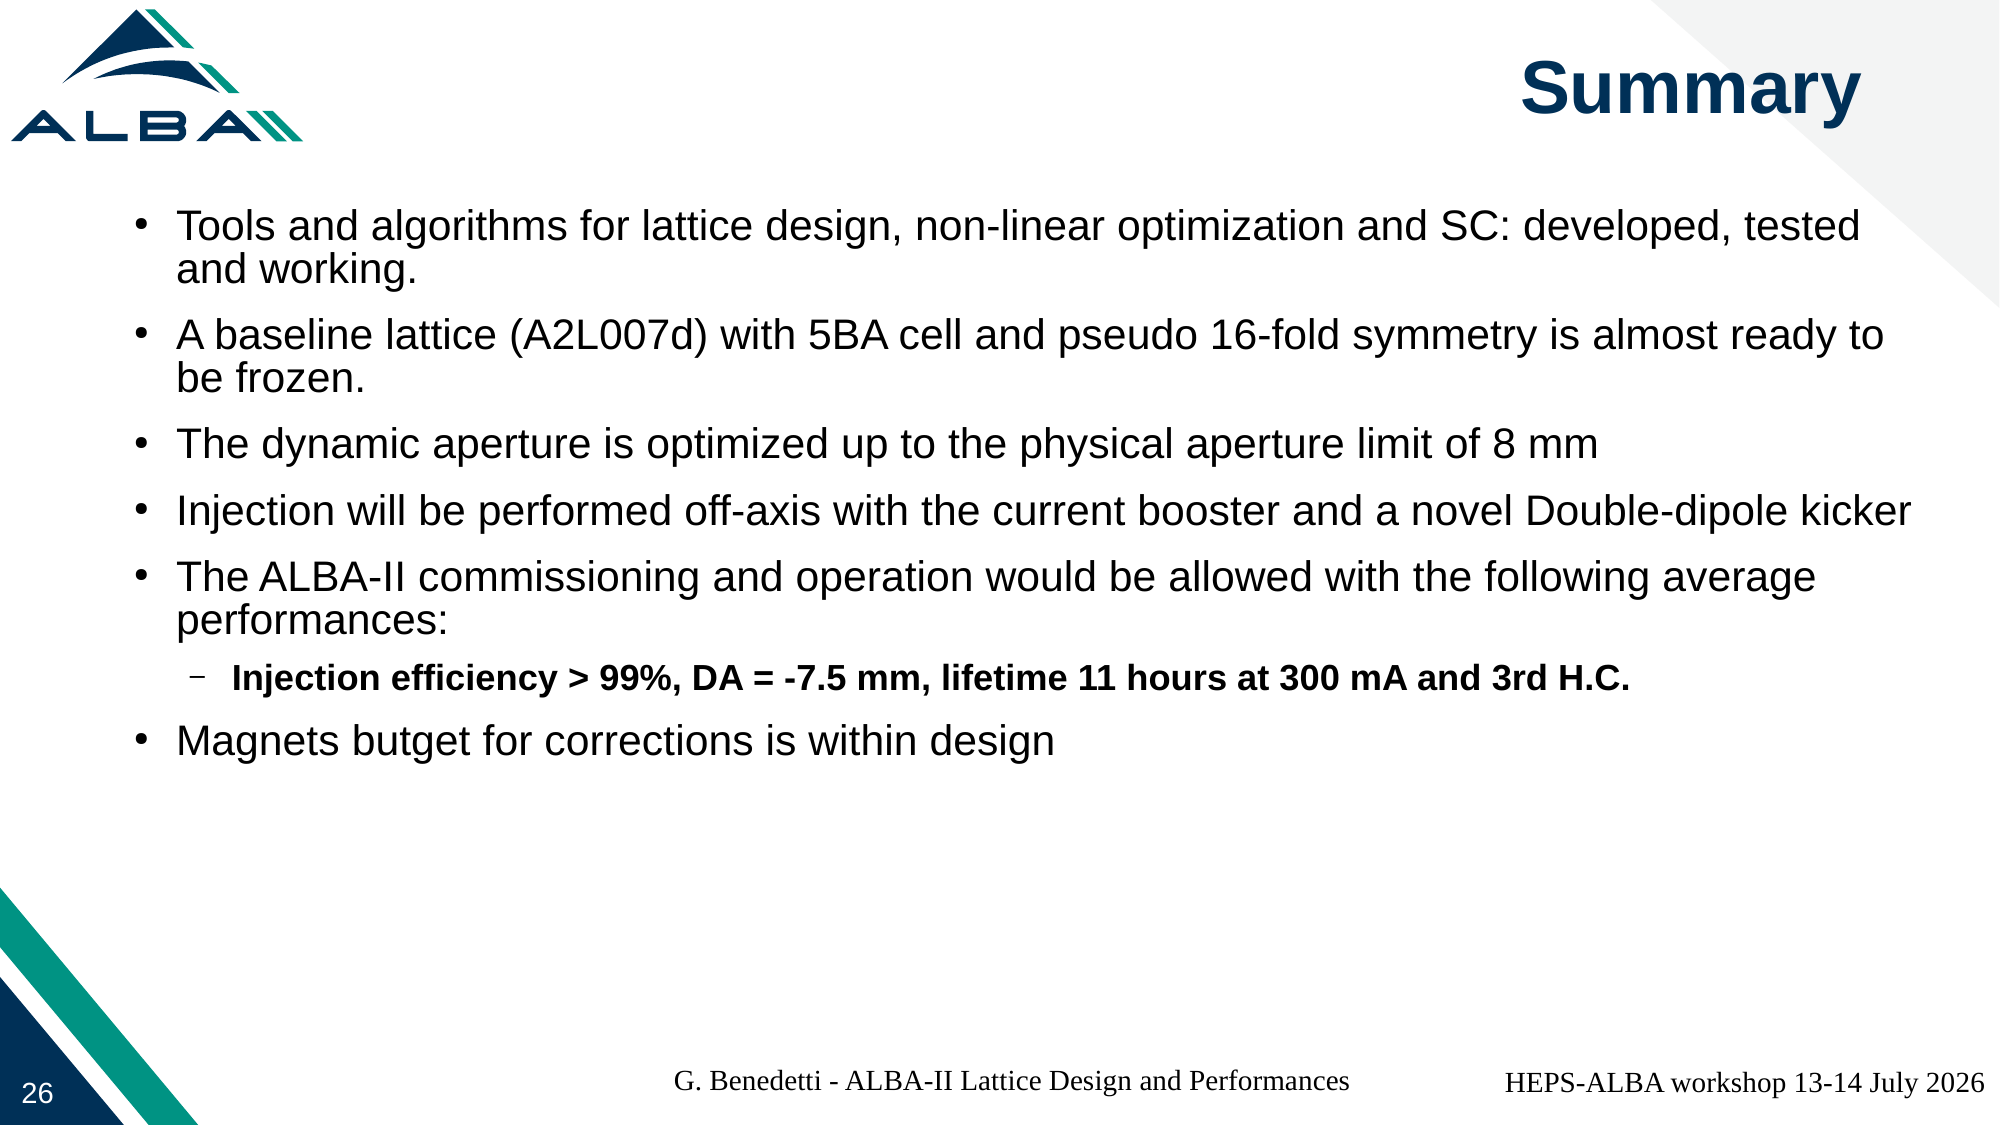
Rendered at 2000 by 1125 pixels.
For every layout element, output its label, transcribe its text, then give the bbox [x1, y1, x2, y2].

list Tools and algorithms for lattice design, non-linear optimization and SC: developed, tested and working. A baseline lattice (A2L007d) with 5BA cell and pseudo 16-fold symmetry is almost ready to be frozen. The dynamic aperture is optimized up to the physical aperture limit of 8 mm Injection will be performed off-axis with the current booster and a novel Double-dipole kicker The ALBA-II commissioning and operation would be allowed with the following average performances: Injection efficiency > 99%, DA = -7.5 mm, lifetime 11 hours at 300 mA and 3rd H.C. Magnets butget for corrections is within design [120, 205, 1920, 796]
title Summary [410, 33, 1862, 143]
